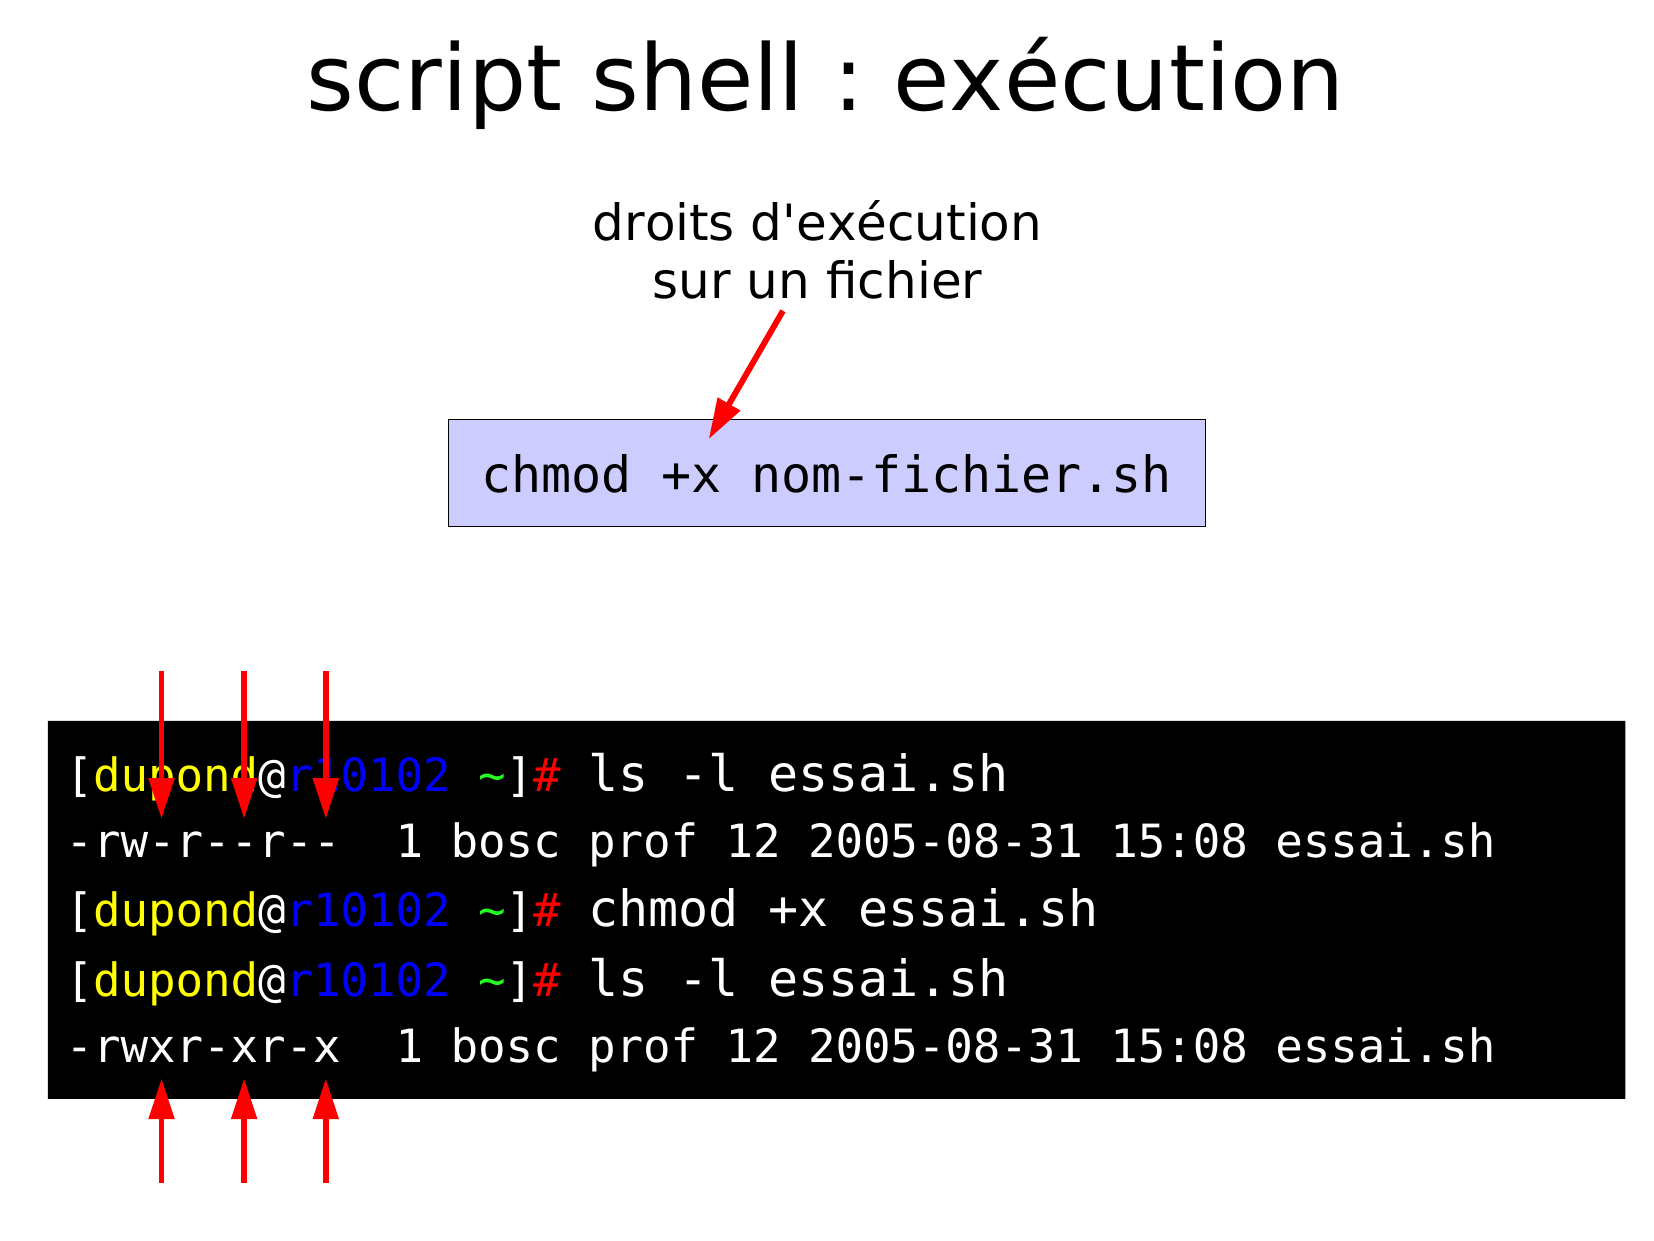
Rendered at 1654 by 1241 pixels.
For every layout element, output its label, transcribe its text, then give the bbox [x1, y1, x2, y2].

title script shell : exécution [136, 17, 1518, 140]
text_box [448, 419, 1206, 527]
text_box [dupond@r10102 ~]# ls -l essai.sh -rw-r--r-- 1 bosc prof 12 2005-08-31 15:08 essai.sh [dupond@r10102 ~]# chmod +x essai.sh [dupond@r10102 ~]# ls -l essai.sh -rwxr-xr-x 1 bosc prof 12 2005-08-31 15:08 essai.sh [47, 720, 1626, 1099]
text_box chmod +x nom-fichier.sh [481, 446, 1172, 505]
text_box droits d'exécution sur un fichier [592, 194, 1043, 311]
